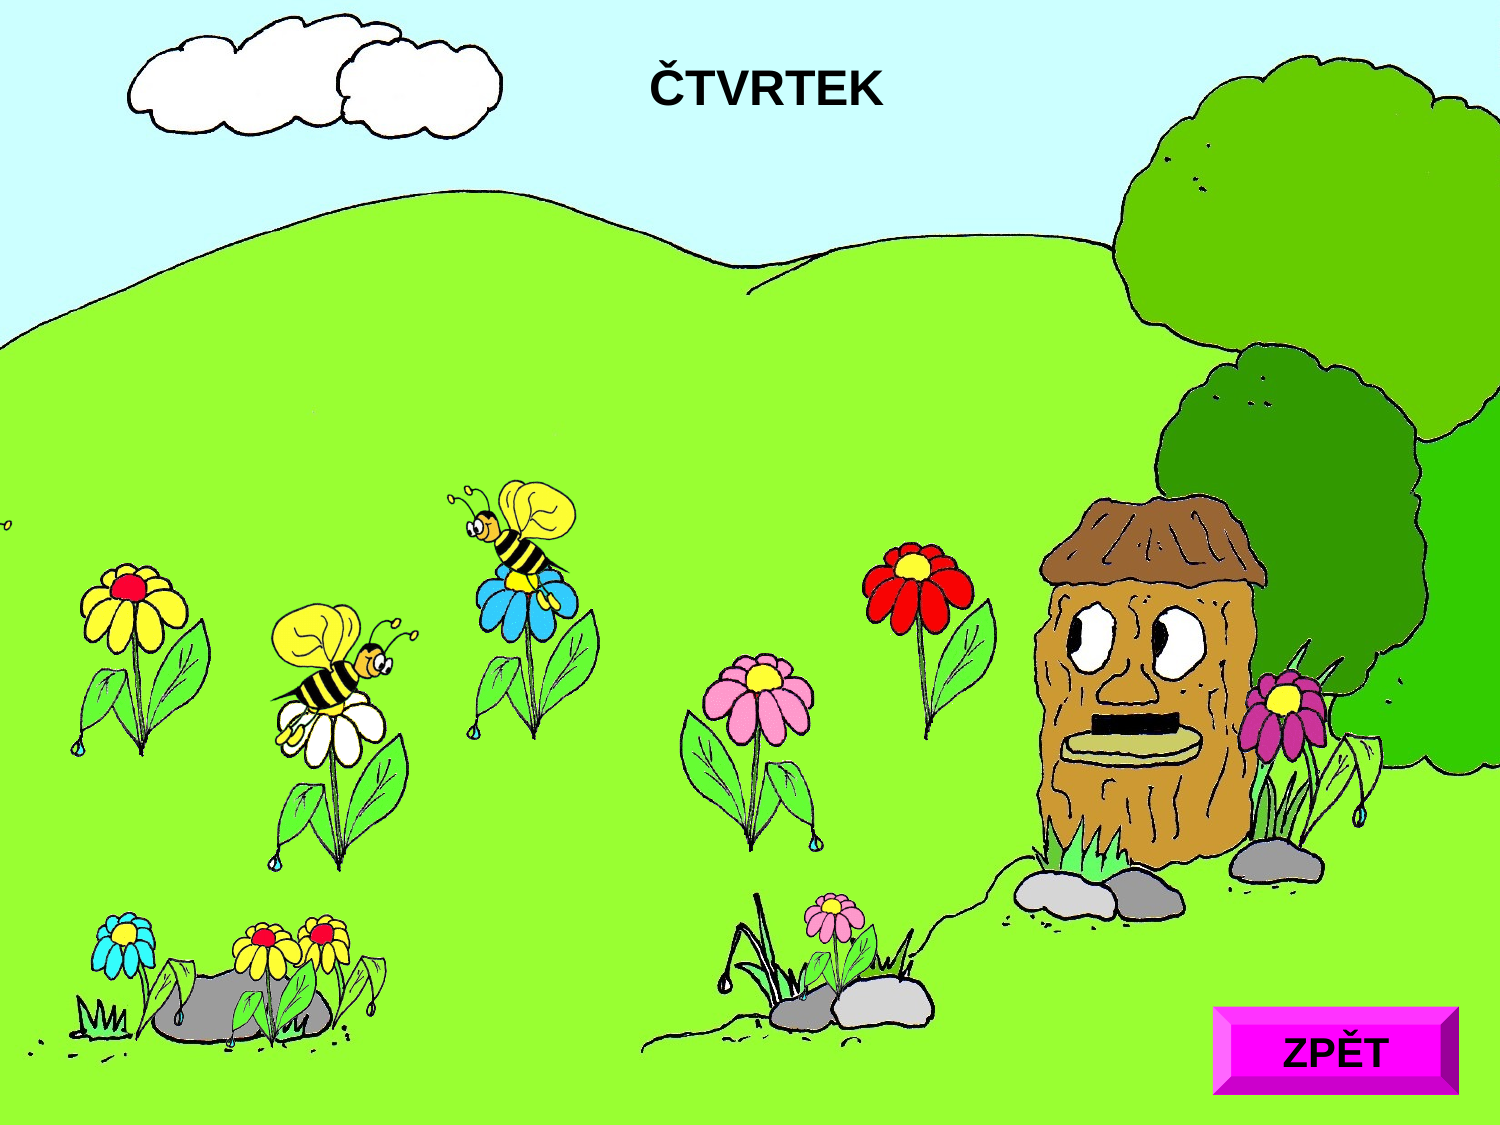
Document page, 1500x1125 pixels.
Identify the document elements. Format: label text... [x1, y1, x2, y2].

picture [0, 0, 1500, 1125]
text_box ZPĚT [1232, 1025, 1440, 1076]
text_box ČTVRTEK [573, 47, 961, 124]
